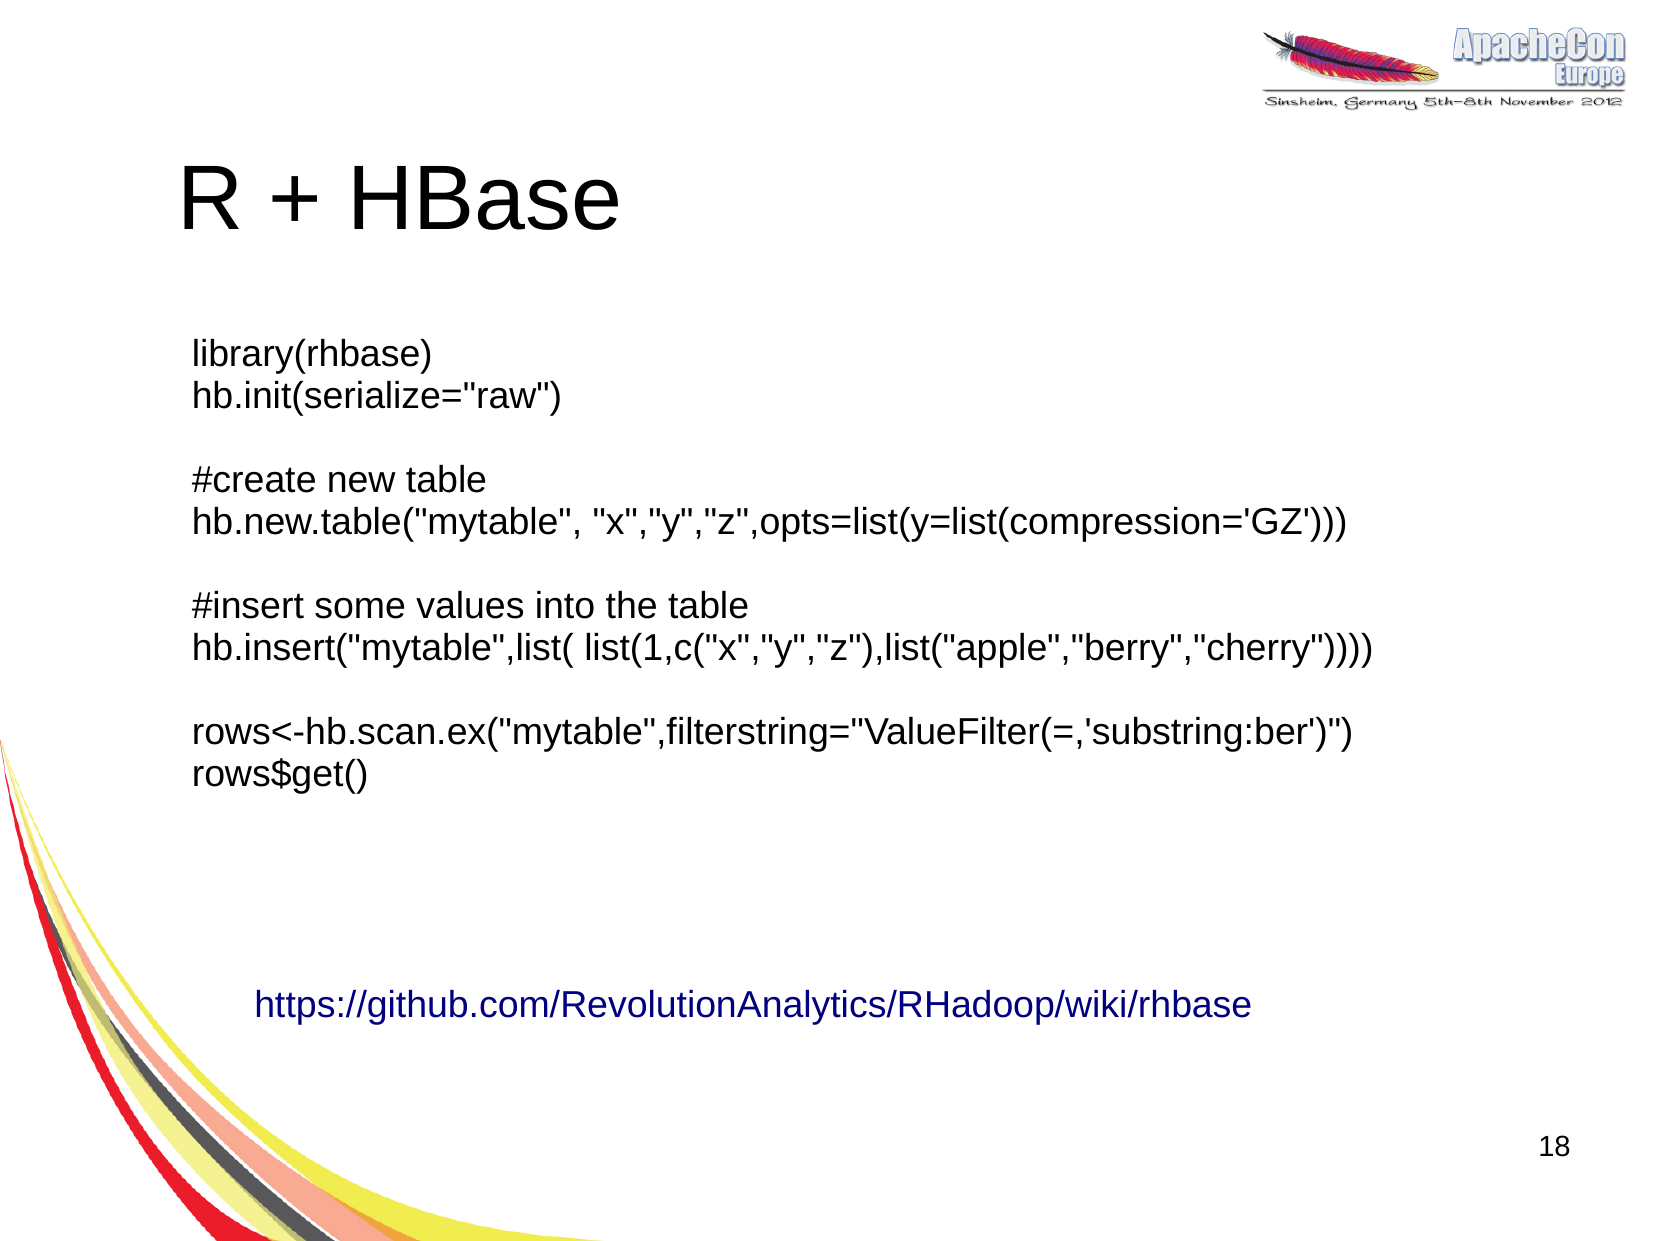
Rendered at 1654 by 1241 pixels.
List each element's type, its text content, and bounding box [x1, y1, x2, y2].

text_box https://github.com/RevolutionAnalytics/RHadoop/wiki/rhbase [239, 976, 1270, 1034]
text_box library(rhbase) hb.init(serialize="raw") #create new table hb.new.table("mytable", "x","y","z",opts=list(y=list(compression='GZ'))) #insert some values into the table hb.insert("mytable",list( list(1,c("x","y","z"),list("apple","berry","cherry")))) rows<-hb.scan.ex("mytable",filterstring="ValueFilter(=,'substring:ber')") rows$get() [177, 324, 1483, 802]
picture [0, 0, 1654, 1241]
title R + HBase [177, 141, 1536, 254]
